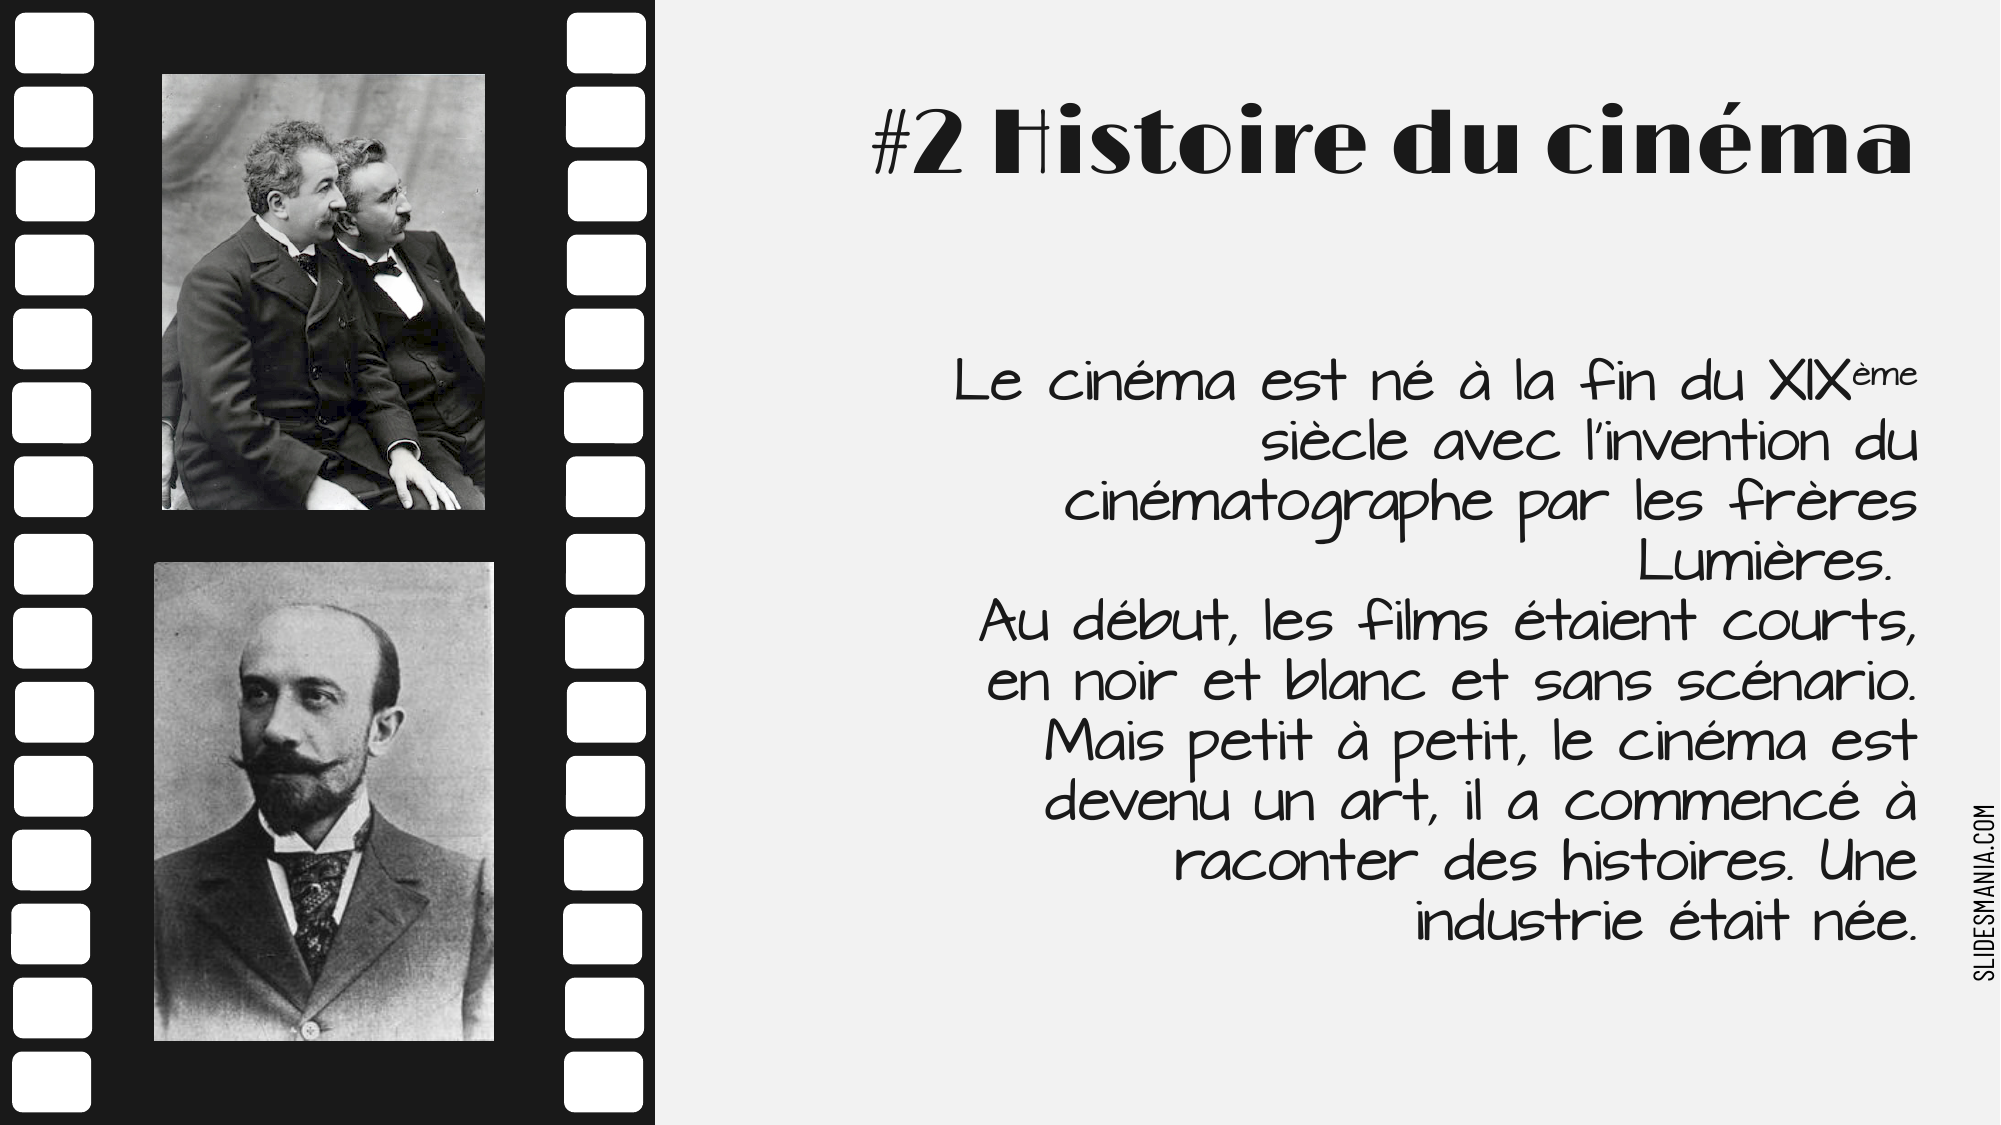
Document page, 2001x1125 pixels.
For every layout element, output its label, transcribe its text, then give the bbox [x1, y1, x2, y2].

text_box #2 Histoire du cinéma [781, 74, 1934, 201]
picture [162, 74, 485, 510]
text_box Le cinéma est né à la fin du XIXème siècle avec l’invention du cinématographe par les frères Lumières. Au début, les films étaient courts, en noir et blanc et sans scénario. Mais petit à petit, le cinéma est devenu un art, il a commencé à raconter des histoires. Une industrie était née. [909, 342, 1933, 851]
picture [154, 562, 494, 1041]
